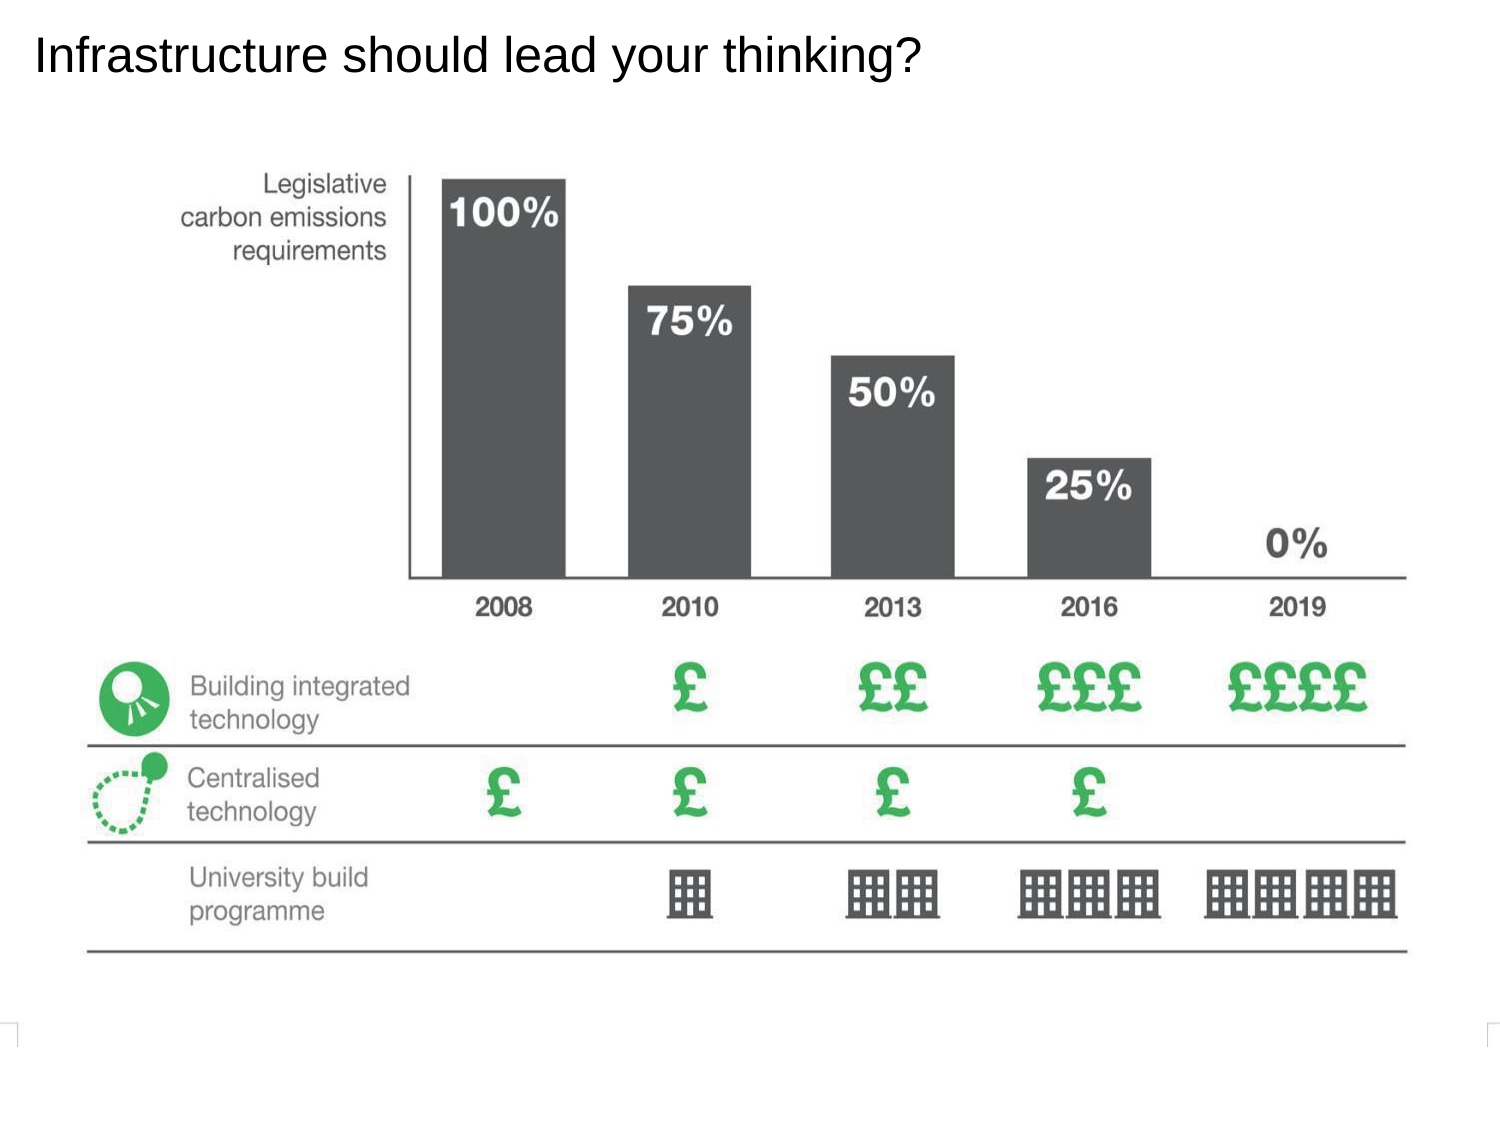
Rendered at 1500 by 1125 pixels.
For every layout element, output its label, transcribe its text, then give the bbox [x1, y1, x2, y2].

text_box Infrastructure should lead your thinking? [18, 19, 1437, 79]
picture [0, 116, 1500, 1047]
